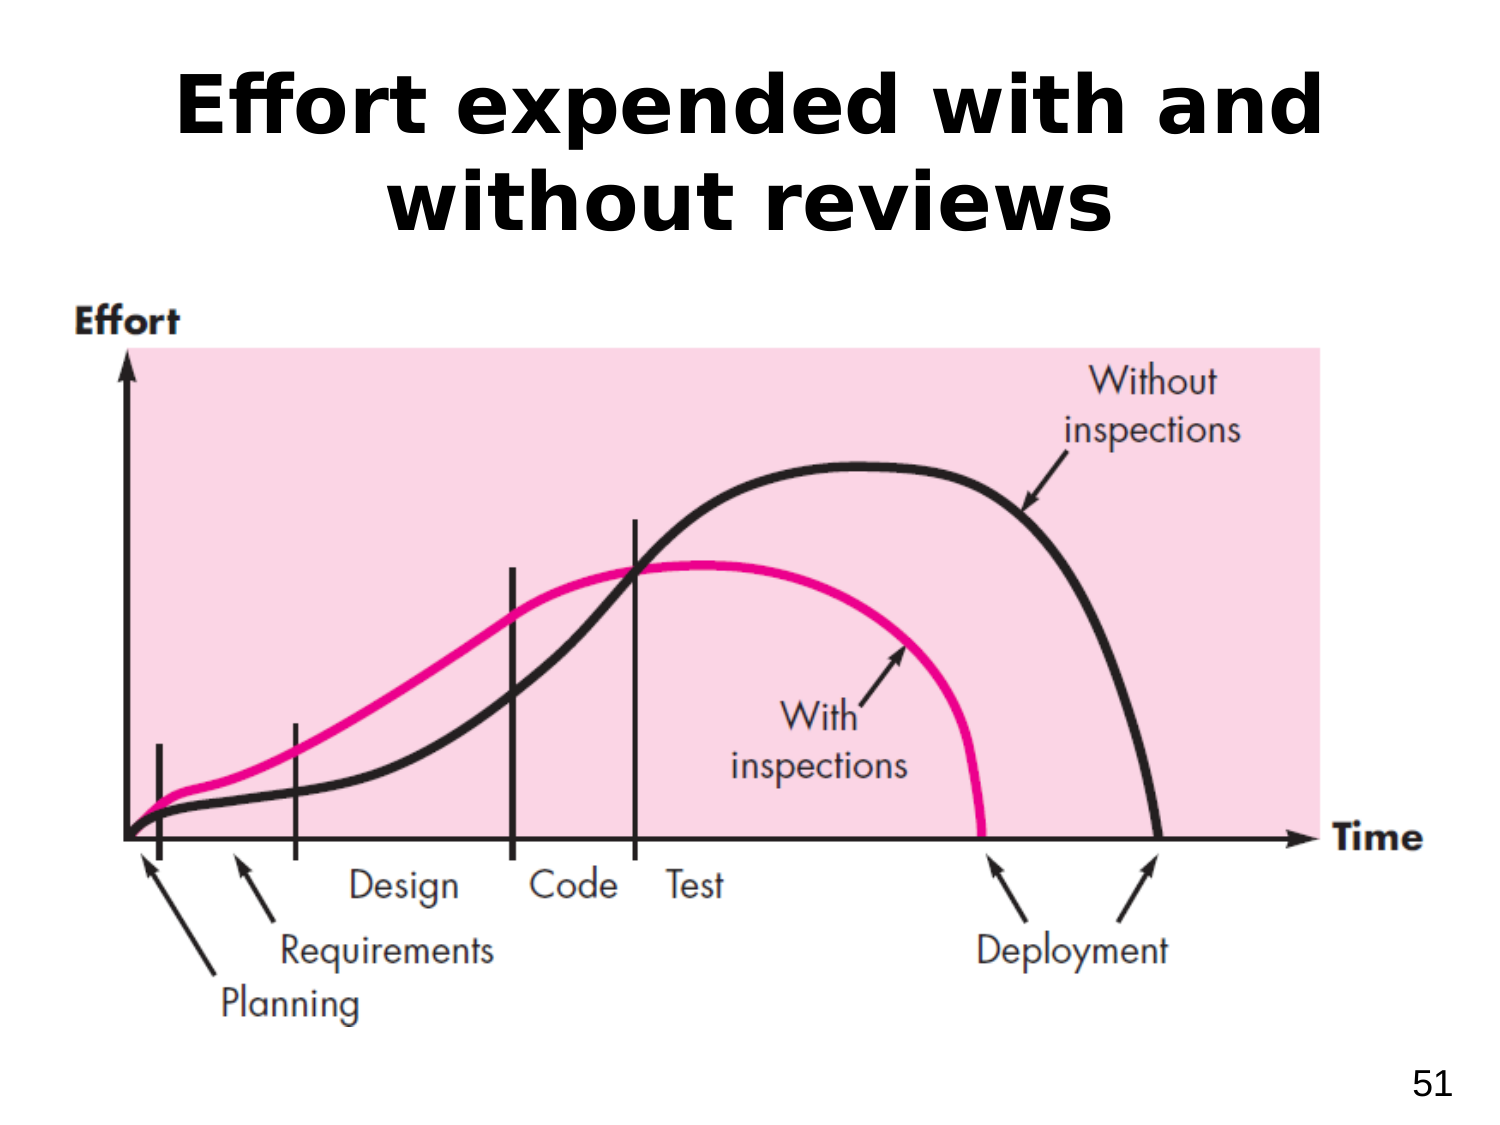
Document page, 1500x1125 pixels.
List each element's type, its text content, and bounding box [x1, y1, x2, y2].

title Effort expended with and without reviews [75, 44, 1425, 177]
picture [74, 302, 1425, 1027]
